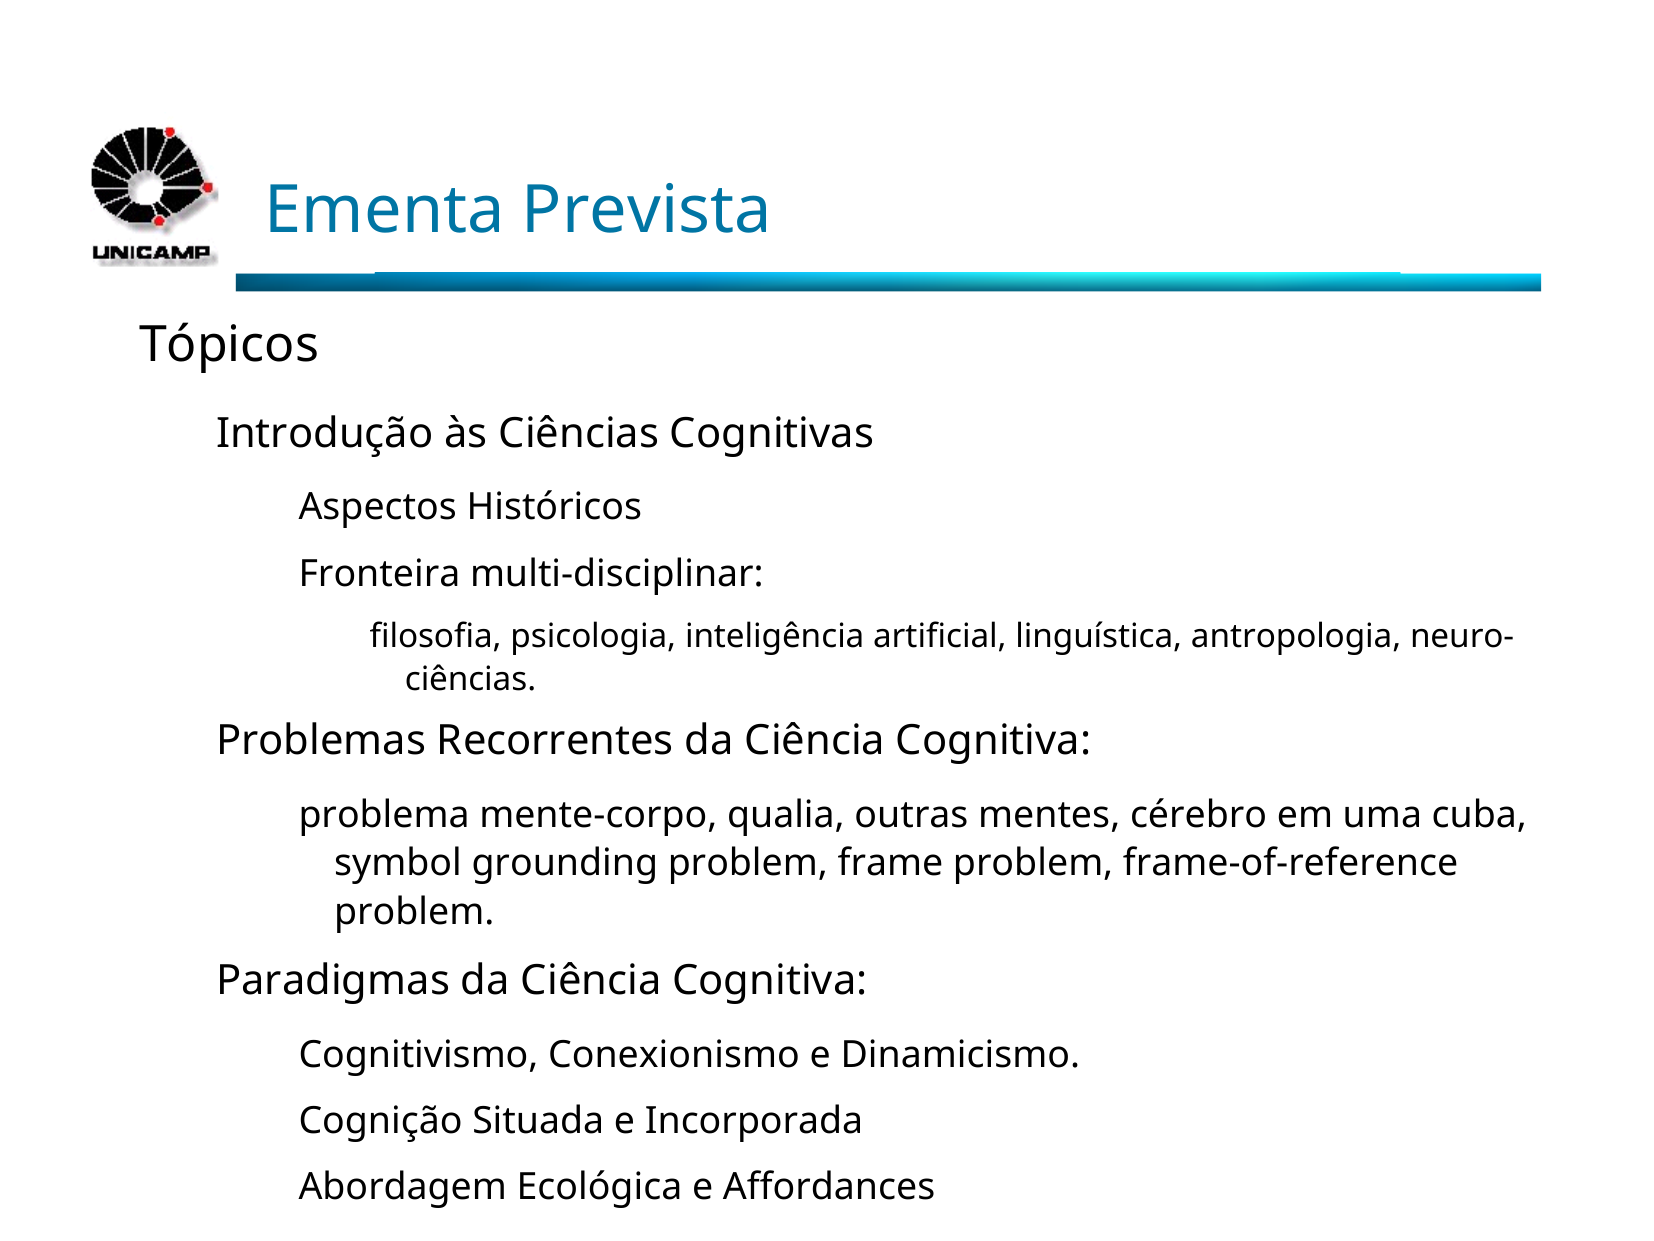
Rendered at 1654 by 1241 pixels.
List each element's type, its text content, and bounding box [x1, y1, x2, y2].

list Tópicos Introdução às Ciências Cognitivas Aspectos Históricos Fronteira multi-disciplinar: filosofia, psicologia, inteligência artificial, linguística, antropologia, neuro-ciências. Problemas Recorrentes da Ciência Cognitiva: problema mente-corpo, qualia, outras mentes, cérebro em uma cuba, symbol grounding problem, frame problem, frame-of-reference problem. Paradigmas da Ciência Cognitiva: Cognitivismo, Conexionismo e Dinamicismo. Cognição Situada e Incorporada Abordagem Ecológica e Affordances [121, 309, 1534, 1182]
title Ementa Prevista [264, 35, 1534, 250]
picture [125, 272, 1654, 295]
